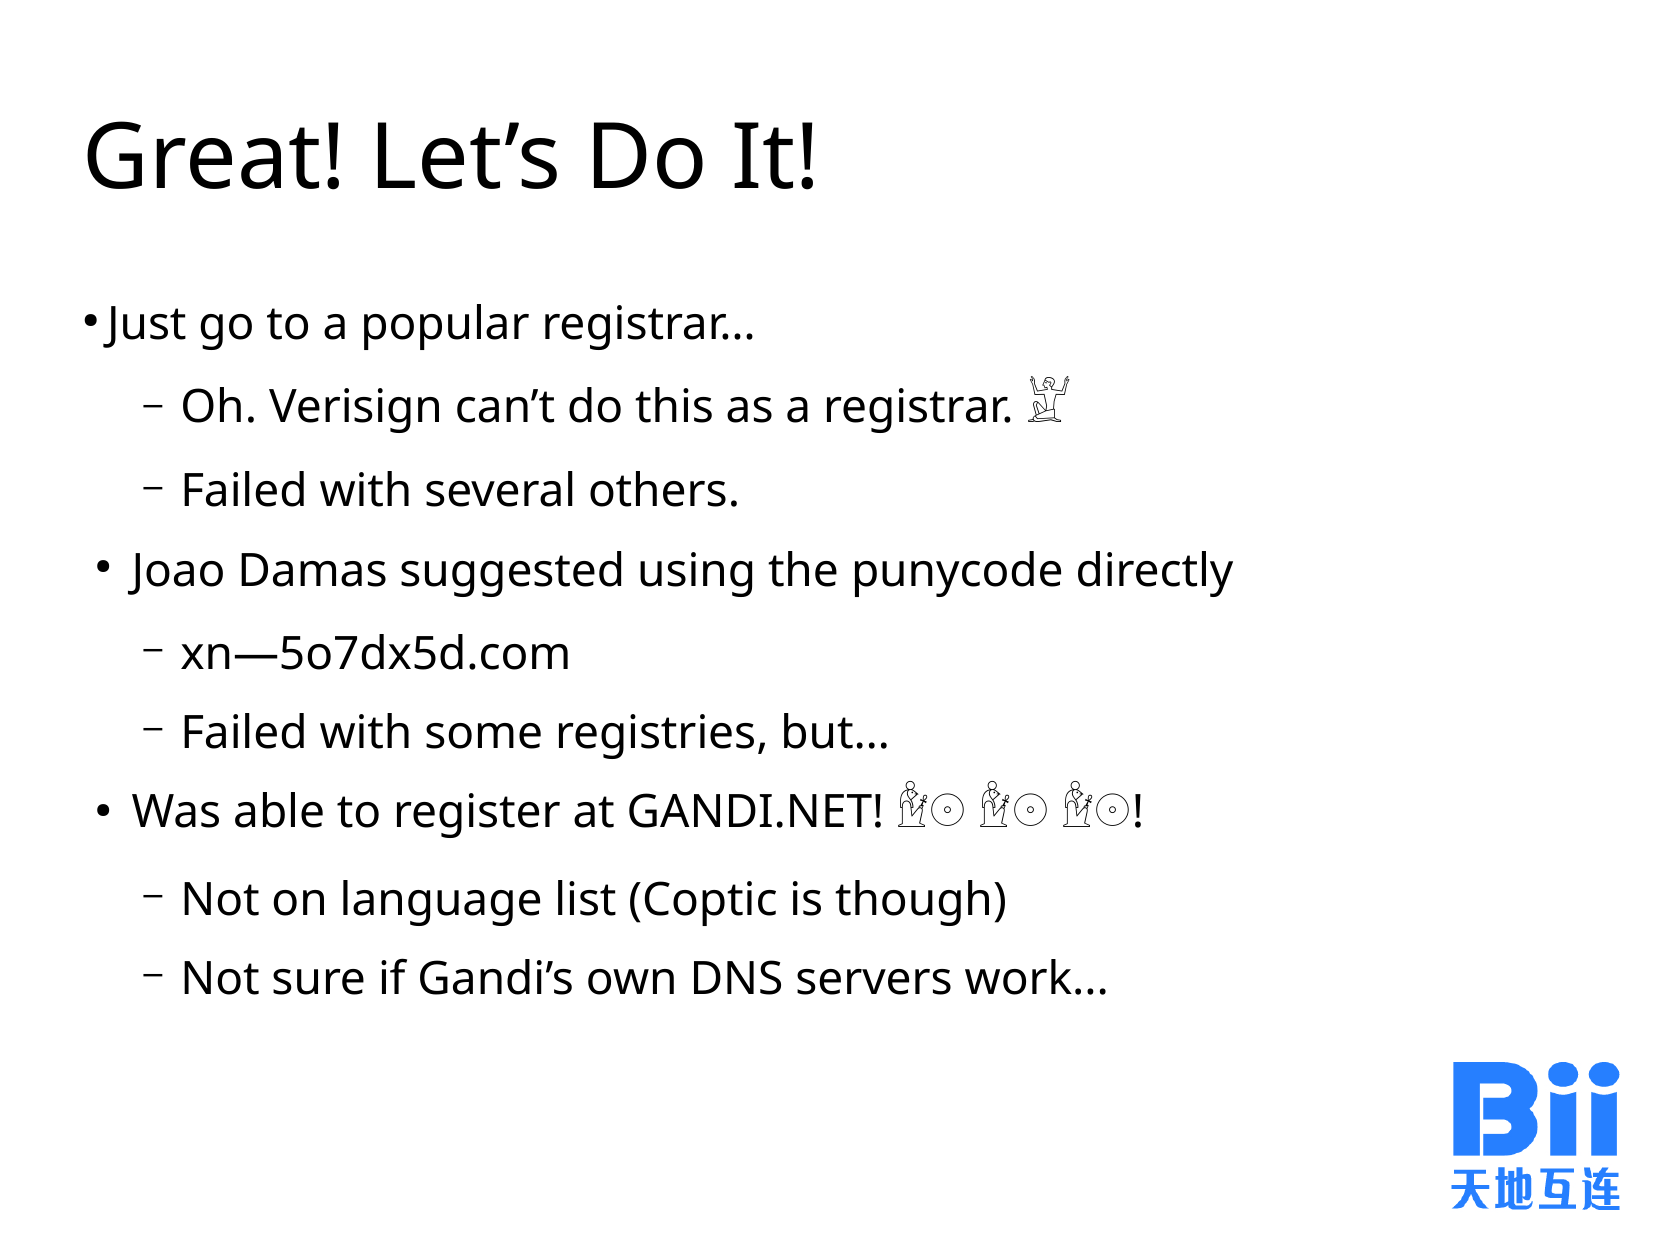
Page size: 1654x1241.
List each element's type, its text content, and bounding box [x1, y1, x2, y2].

title Great! Let’s Do It! [82, 49, 1571, 257]
picture [1425, 1030, 1653, 1241]
list Just go to a popular registrar… Oh. Verisign can’t do this as a registrar. 𓁏 Failed with several others. Joao Damas suggested using the punycode directly xn—5o7dx5d.com Failed with some registries, but… Was able to register at GANDI.NET! 𓁞𓇳 𓁞𓇳 𓁞𓇳! Not on language list (Coptic is though) Not sure if Gandi’s own DNS servers work... [82, 290, 1571, 1010]
